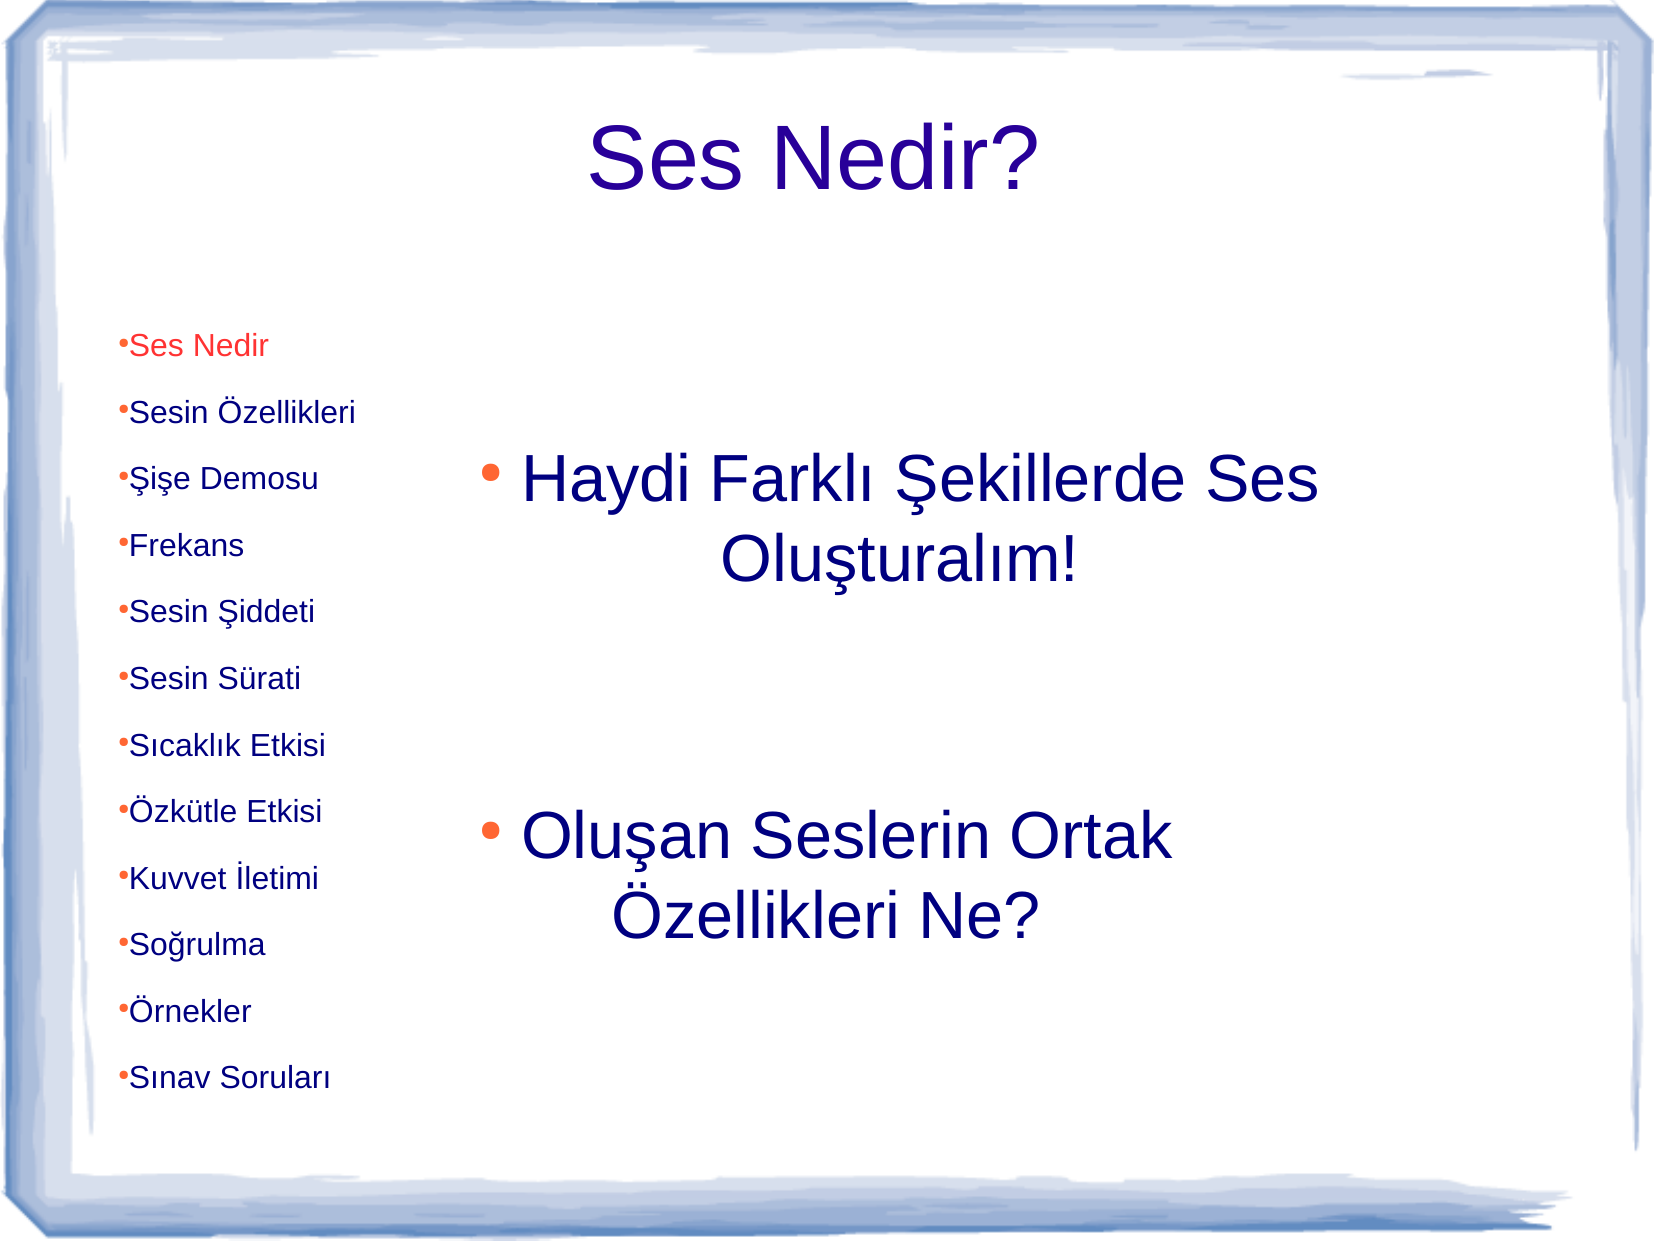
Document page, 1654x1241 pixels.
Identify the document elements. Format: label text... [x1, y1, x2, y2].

title Ses Nedir? [82, 49, 1571, 257]
list Ses Nedir Sesin Özellikleri Şişe Demosu Frekans Sesin Şiddeti Sesin Sürati Sıcaklık Etkisi Özkütle Etkisi Kuvvet İletimi Soğrulma Örnekler Sınav Soruları [118, 324, 438, 1097]
text_box Oluşan Seslerin Ortak Özellikleri Ne? [478, 682, 1330, 973]
list Haydi Farklı Şekillerde Ses Oluşturalım! [478, 324, 1330, 615]
